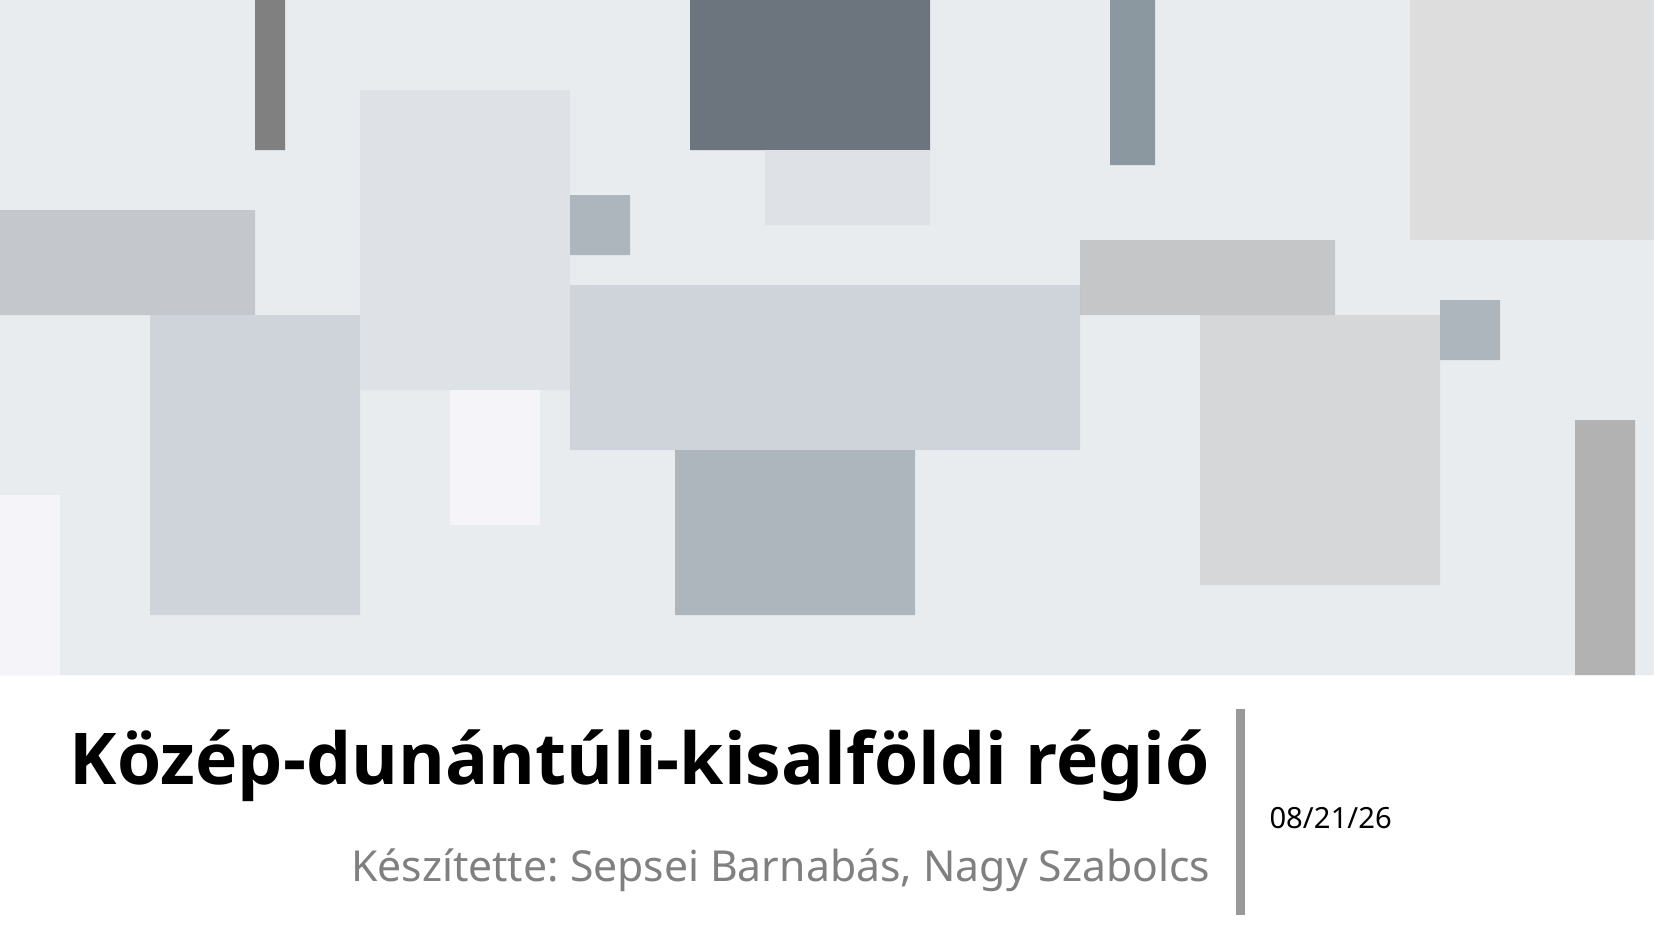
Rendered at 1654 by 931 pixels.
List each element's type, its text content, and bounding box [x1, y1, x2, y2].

title Közép-dunántúli-kisalföldi régió [59, 694, 1211, 819]
subtitle Készítette: Sepsei Barnabás, Nagy Szabolcs [59, 835, 1211, 895]
